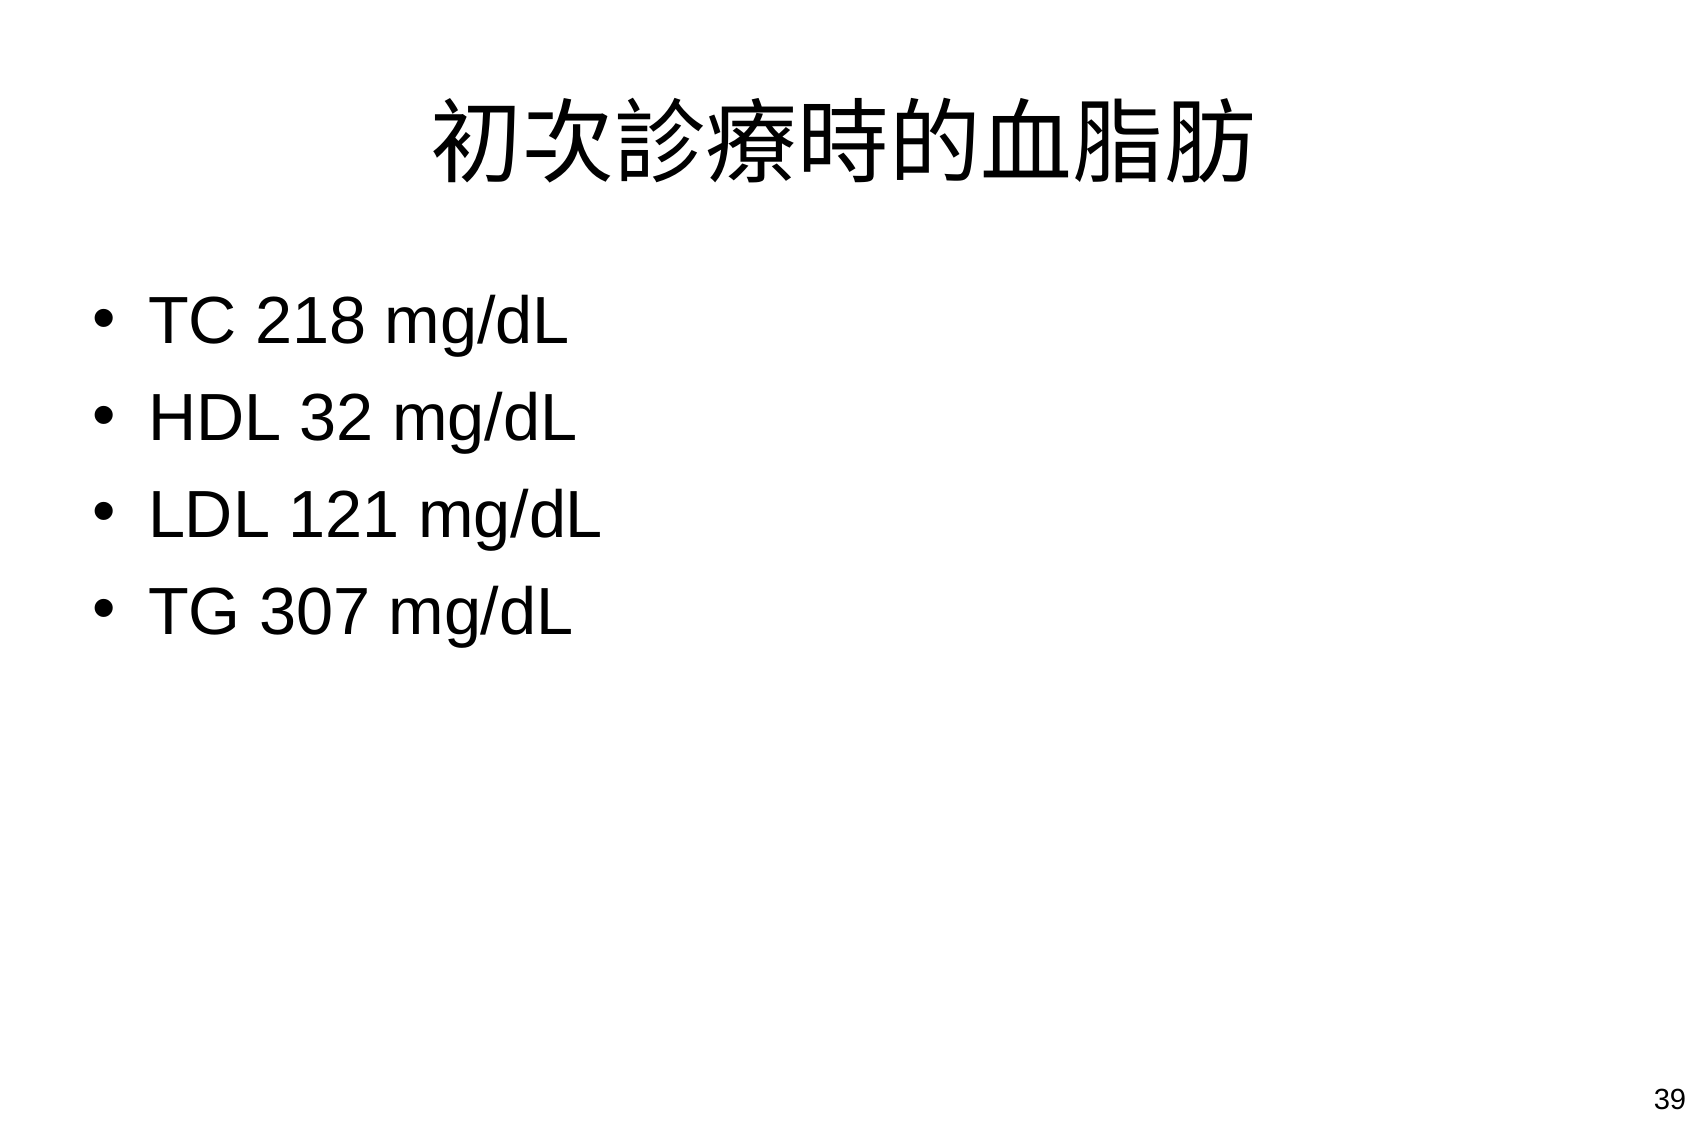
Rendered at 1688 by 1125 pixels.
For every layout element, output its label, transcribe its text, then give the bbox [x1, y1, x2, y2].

list TC 218 mg/dL HDL 32 mg/dL LDL 121 mg/dL TG 307 mg/dL [84, 262, 1604, 1005]
title 初次診療時的血脂肪 [84, 45, 1604, 233]
